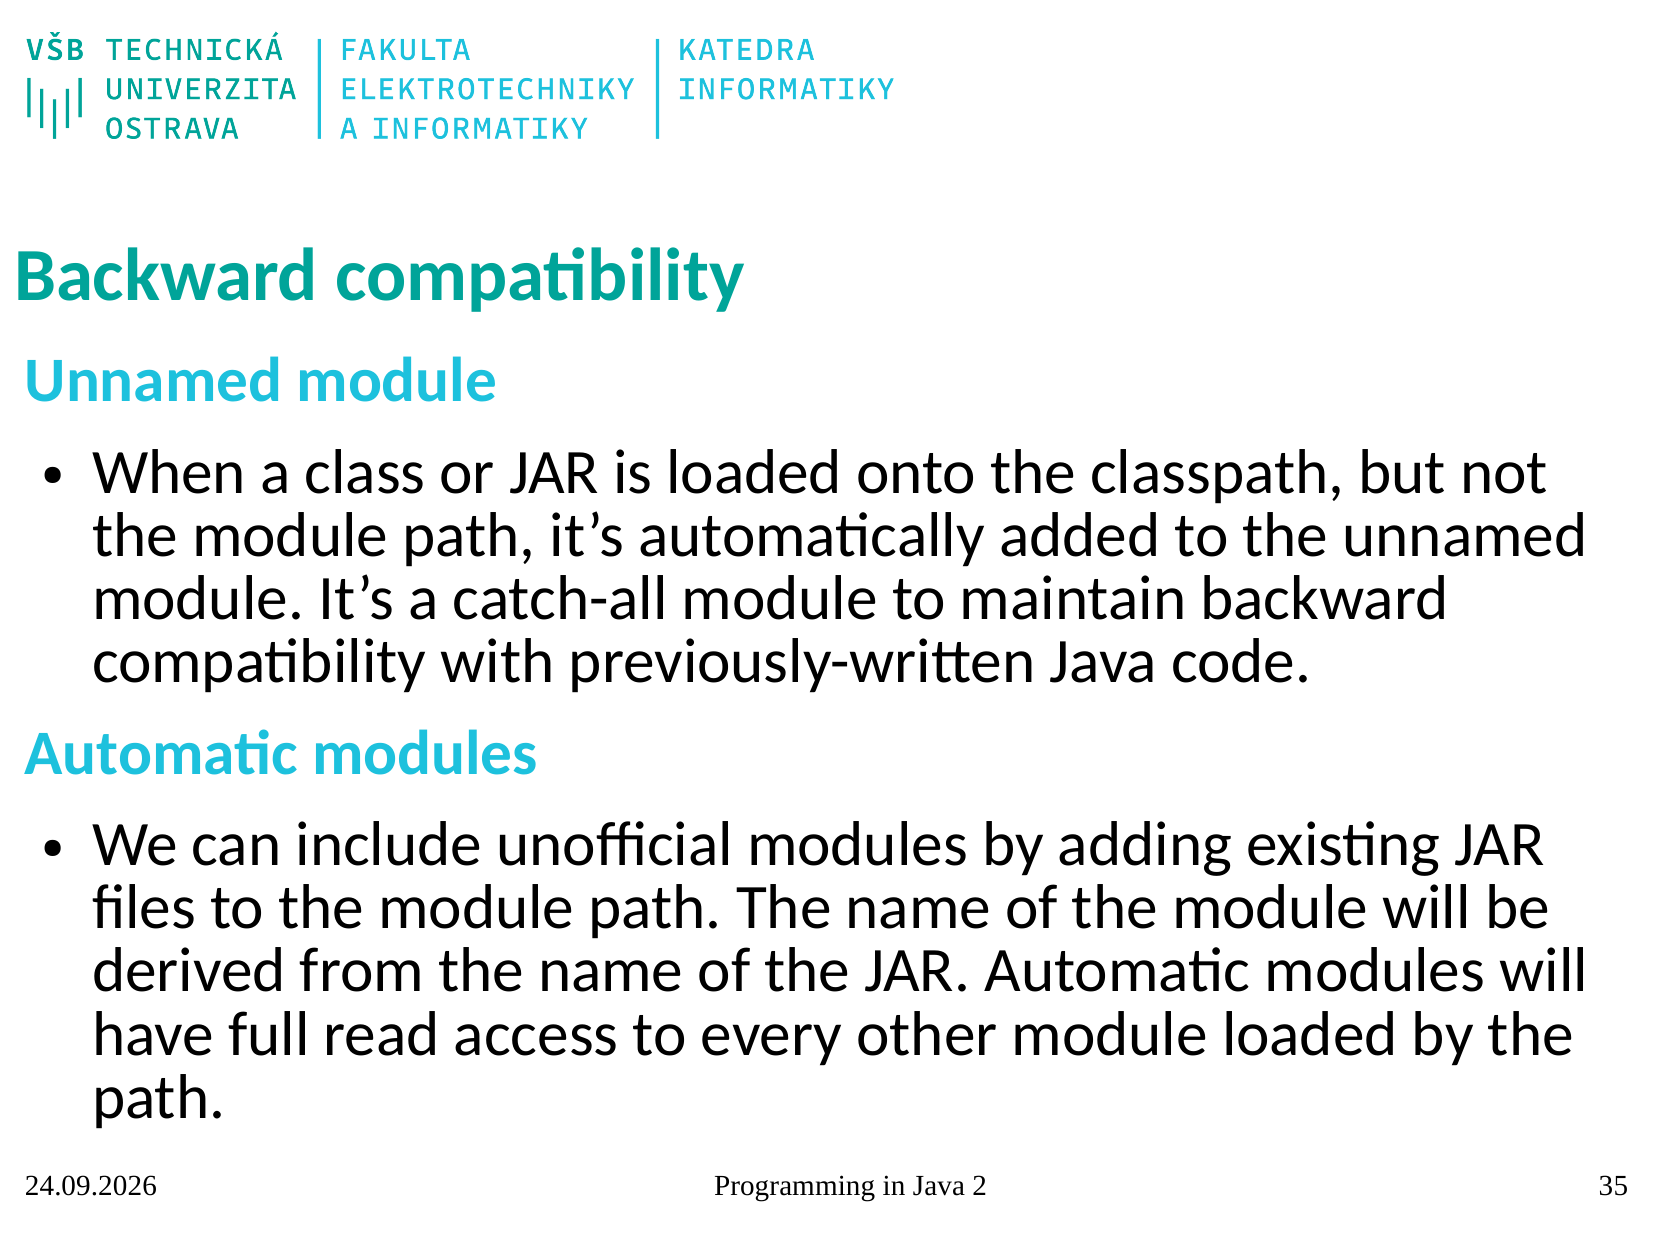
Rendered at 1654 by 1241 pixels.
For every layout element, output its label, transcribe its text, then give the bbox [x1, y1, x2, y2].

list Unnamed module When a class or JAR is loaded onto the classpath, but not the module path, it’s automatically added to the unnamed module. It’s a catch-all module to maintain backward compatibility with previously-written Java code. Automatic modules We can include unofficial modules by adding existing JAR files to the module path. The name of the module will be derived from the name of the JAR. Automatic modules will have full read access to every other module loaded by the path. [24, 354, 1629, 1146]
title Backward compatibility [14, 165, 1619, 319]
picture [26, 31, 894, 139]
